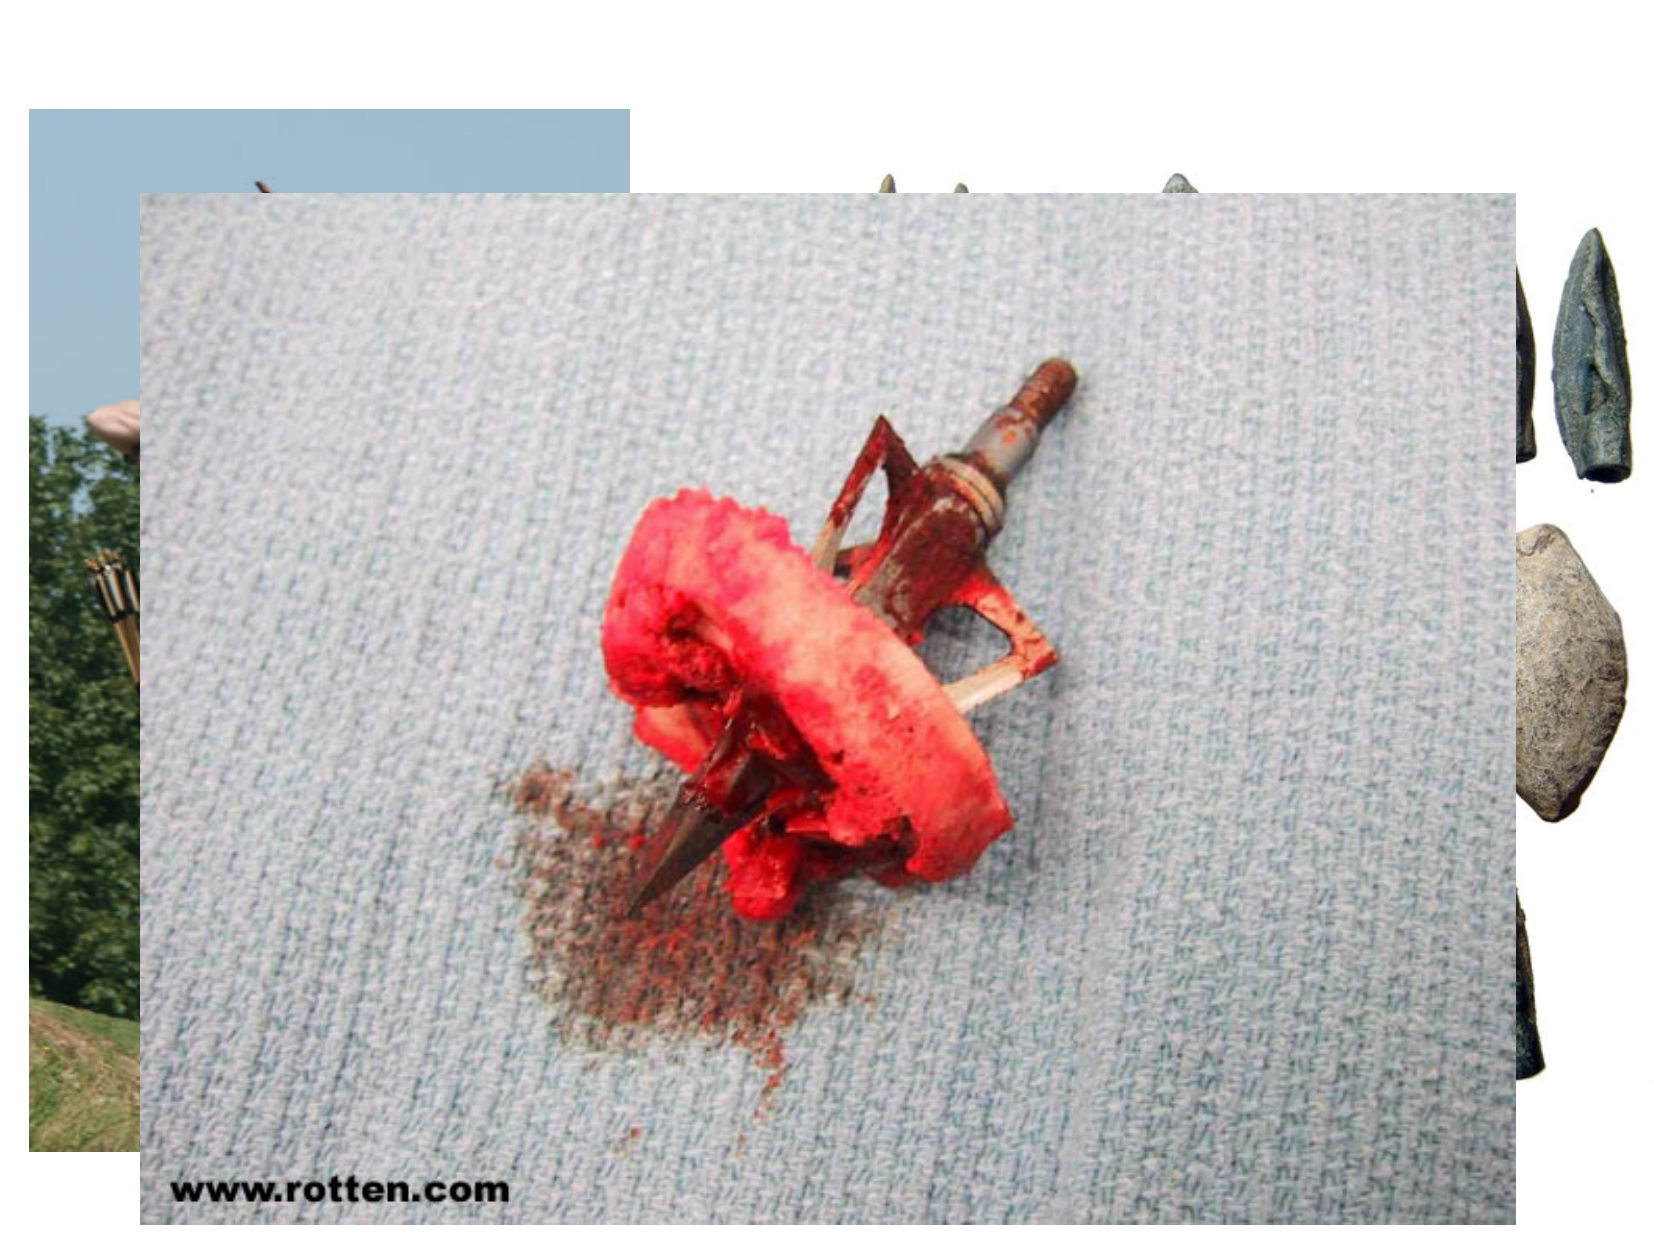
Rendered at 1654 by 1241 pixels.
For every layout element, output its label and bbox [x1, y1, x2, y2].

picture [29, 109, 1654, 1225]
